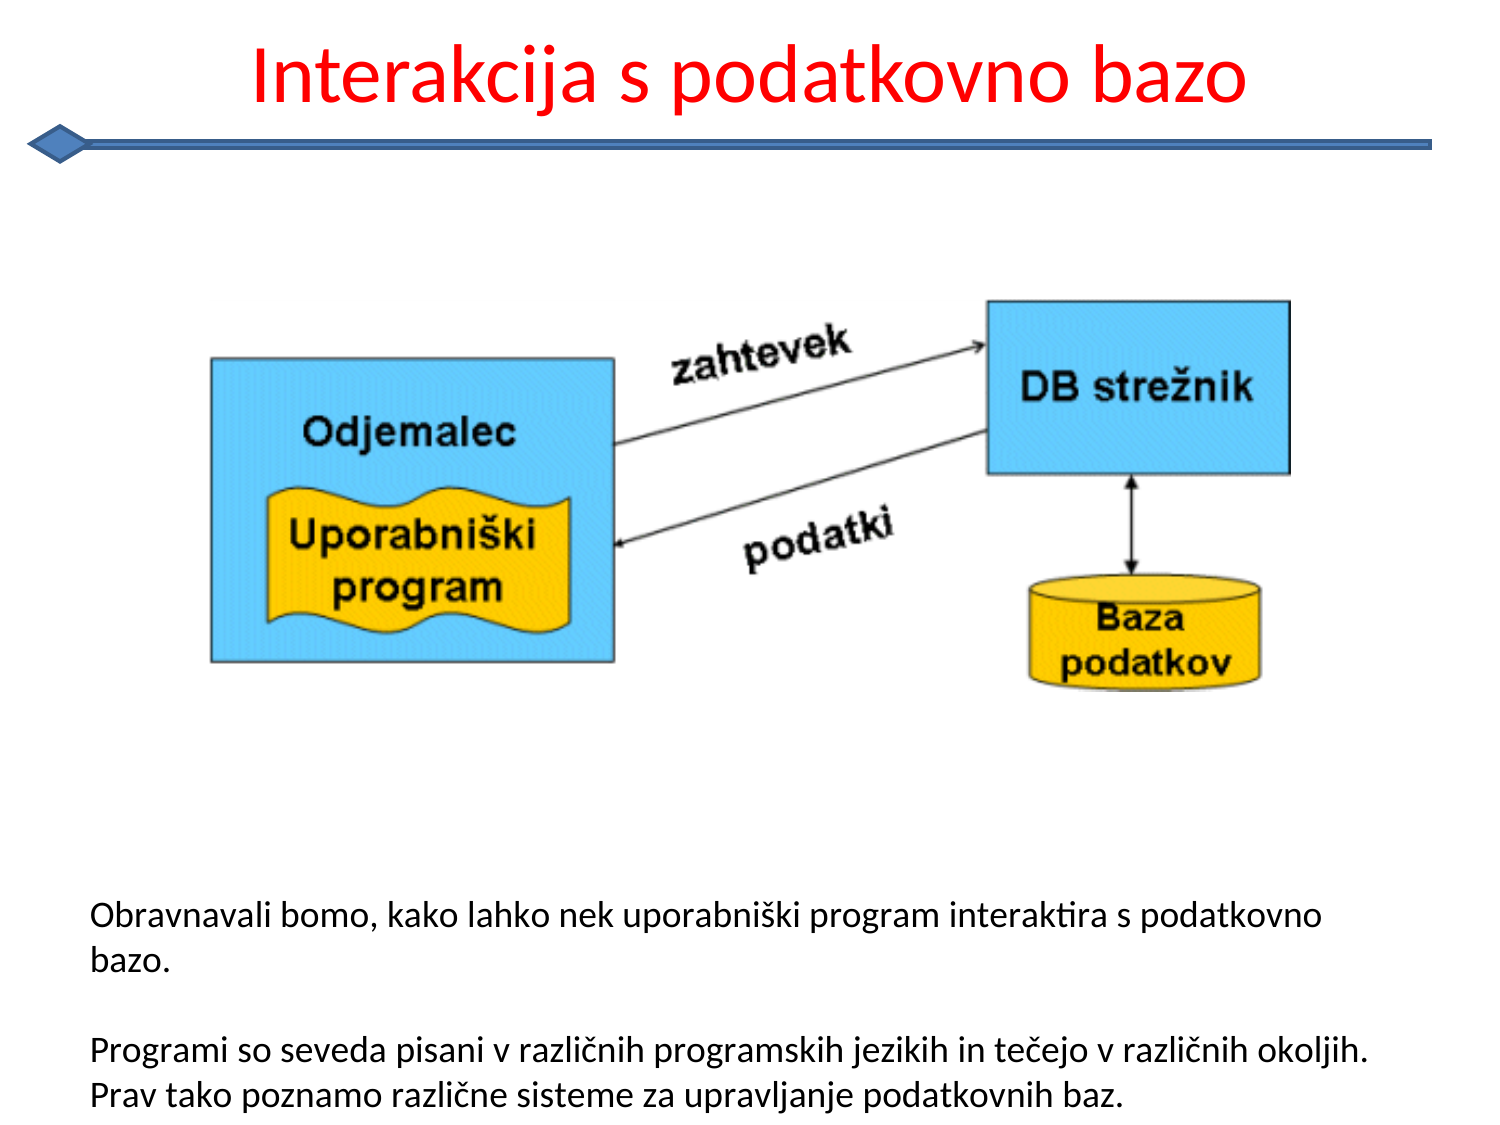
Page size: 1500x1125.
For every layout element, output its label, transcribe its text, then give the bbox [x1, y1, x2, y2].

picture [209, 299, 1291, 692]
text_box Obravnavali bomo, kako lahko nek uporabniški program interaktira s podatkovno bazo. Programi so seveda pisani v različnih programskih jezikih in tečejo v različnih okoljih. Prav tako poznamo različne sisteme za upravljanje podatkovnih baz. [75, 882, 1426, 1123]
title Interakcija s podatkovno bazo [75, 0, 1426, 138]
